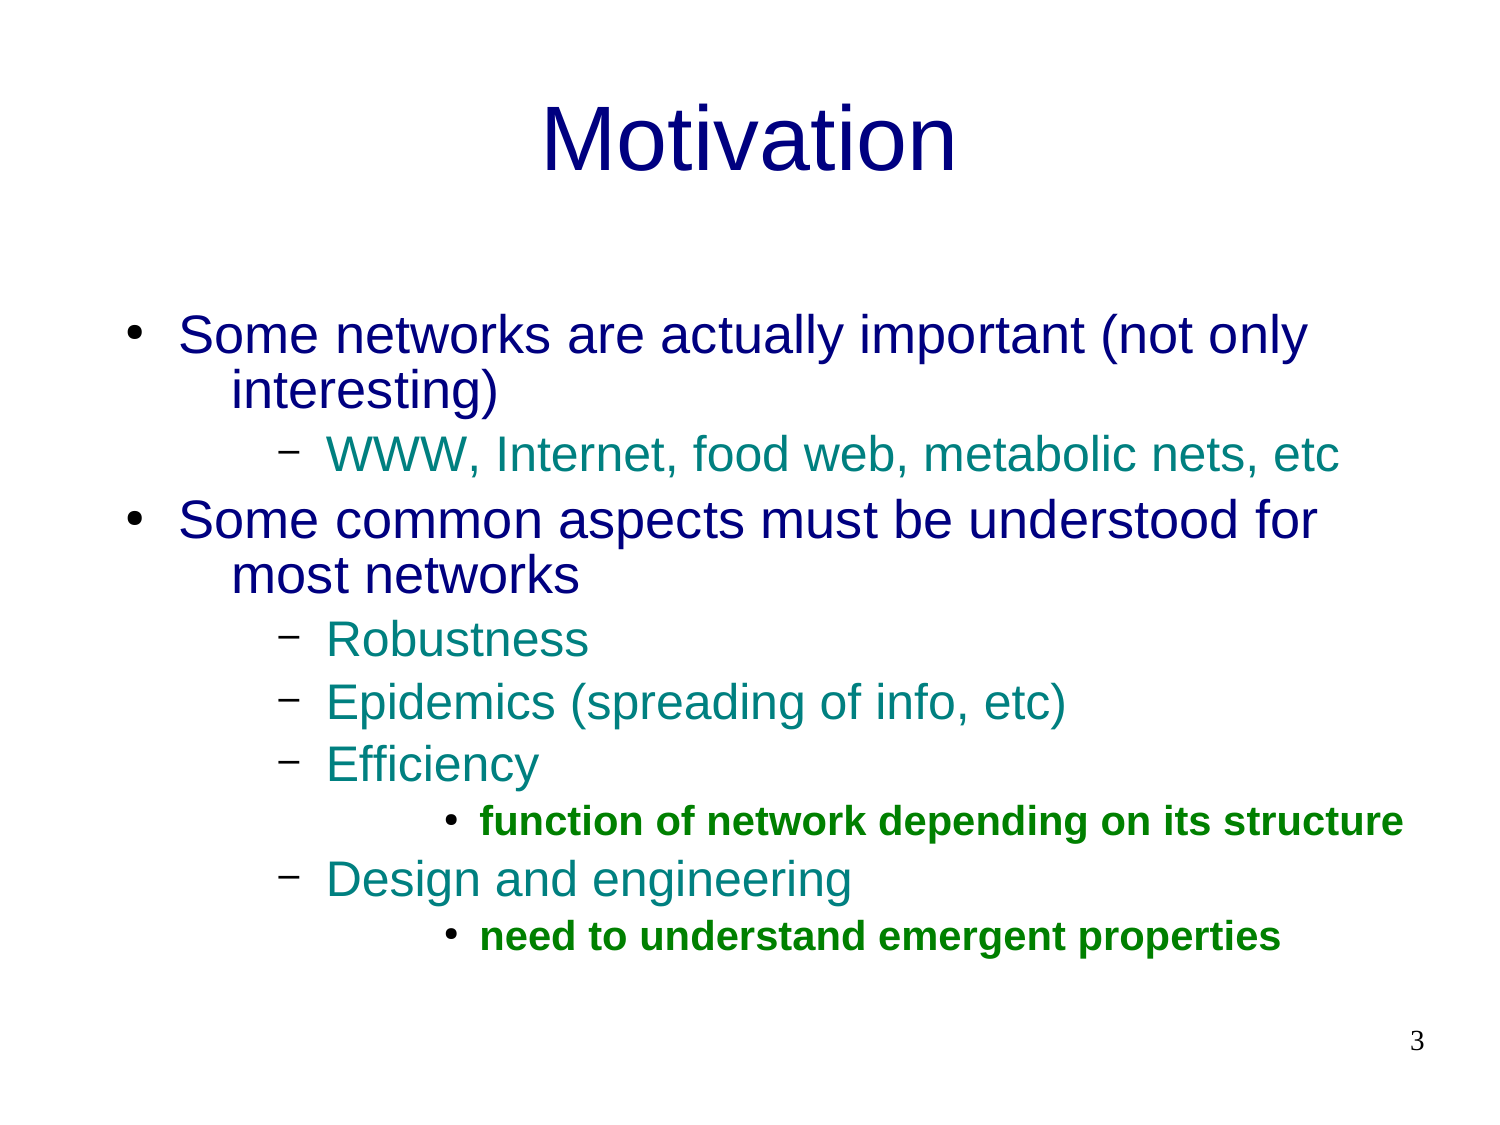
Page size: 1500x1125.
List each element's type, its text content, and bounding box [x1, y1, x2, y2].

list Some networks are actually important (not only interesting) WWW, Internet, food web, metabolic nets, etc Some common aspects must be understood for most networks Robustness Epidemics (spreading of info, etc) Efficiency function of network depending on its structure Design and engineering need to understand emergent properties [74, 255, 1425, 1014]
title Motivation [74, 44, 1425, 233]
